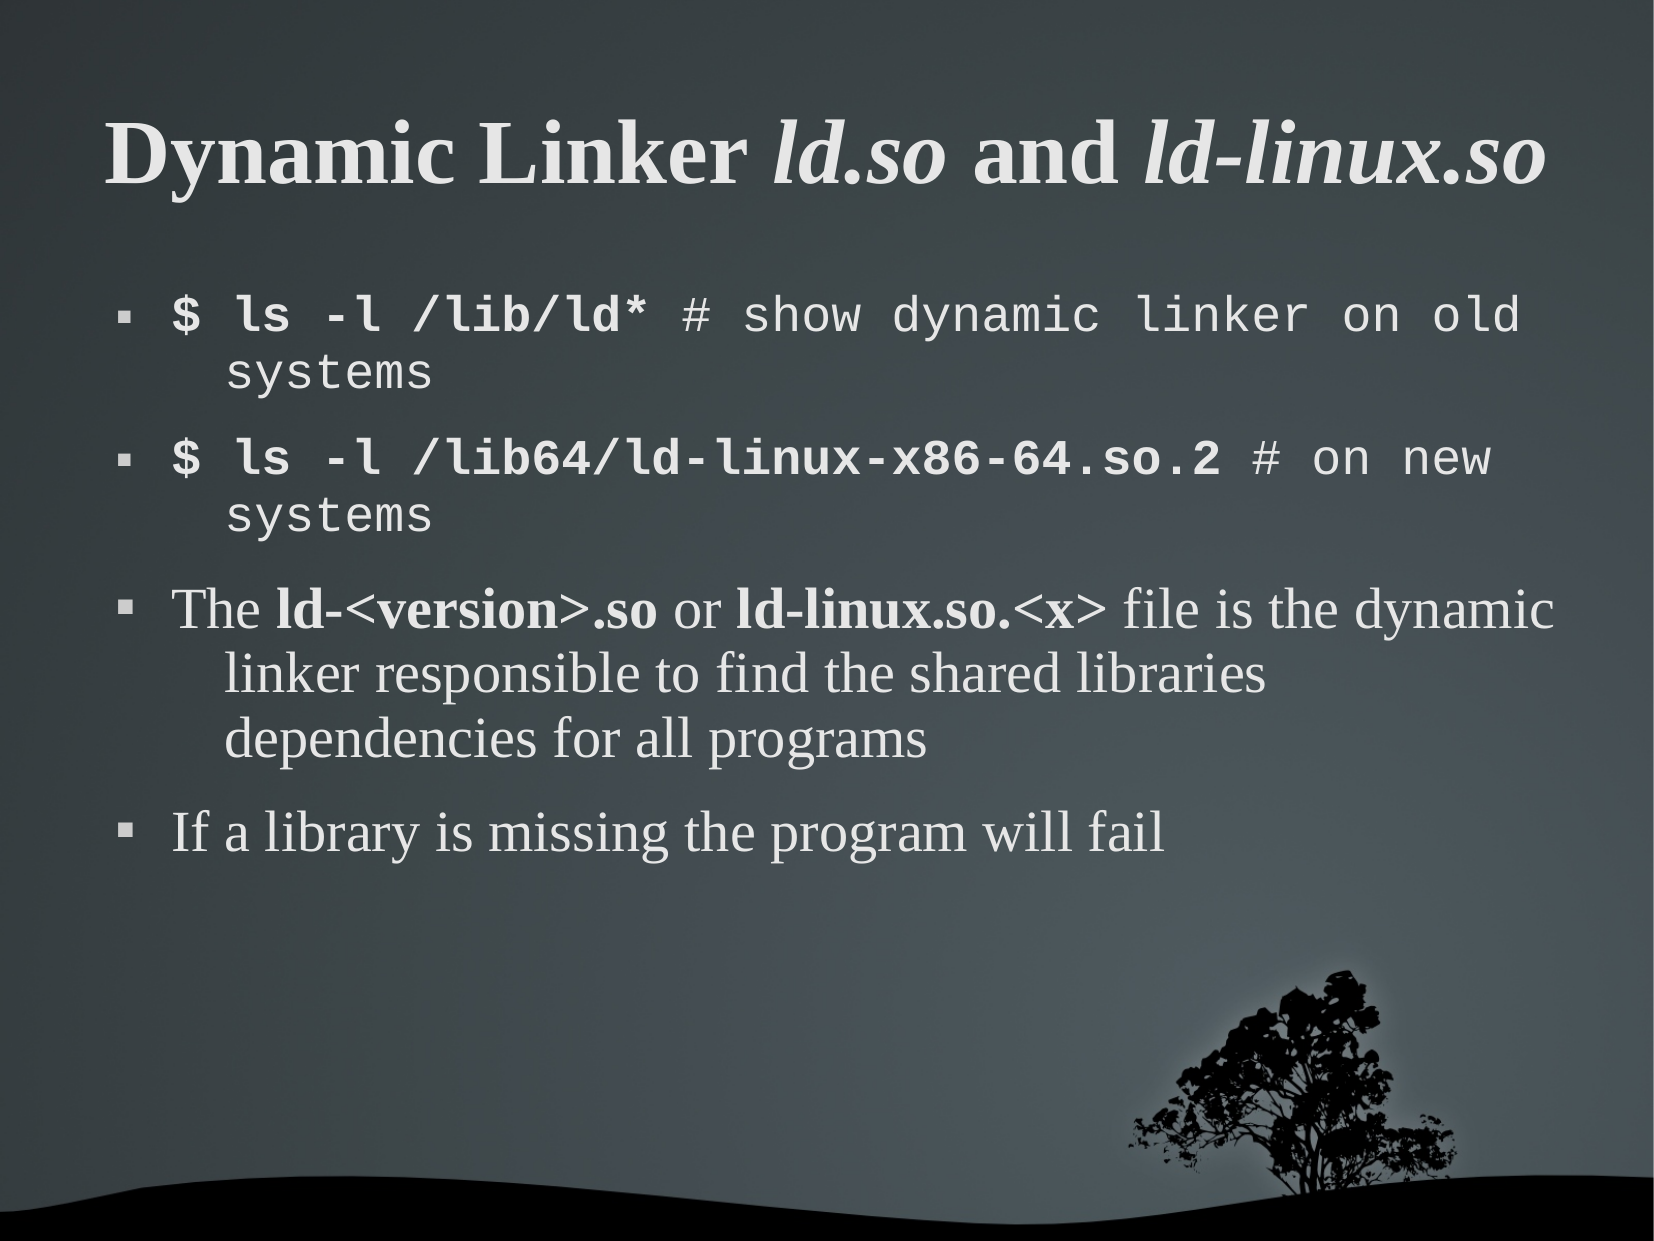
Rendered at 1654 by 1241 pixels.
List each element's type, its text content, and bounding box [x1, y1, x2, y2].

picture [0, 0, 1654, 1241]
list $ ls -l /lib/ld* # show dynamic linker on old systems $ ls -l /lib64/ld-linux-x86-64.so.2 # on new systems The ld-<version>.so or ld-linux.so.<x> file is the dynamic linker responsible to find the shared libraries dependencies for all programs If a library is missing the program will fail [82, 290, 1571, 1109]
title Dynamic Linker ld.so and ld-linux.so [82, 33, 1571, 273]
